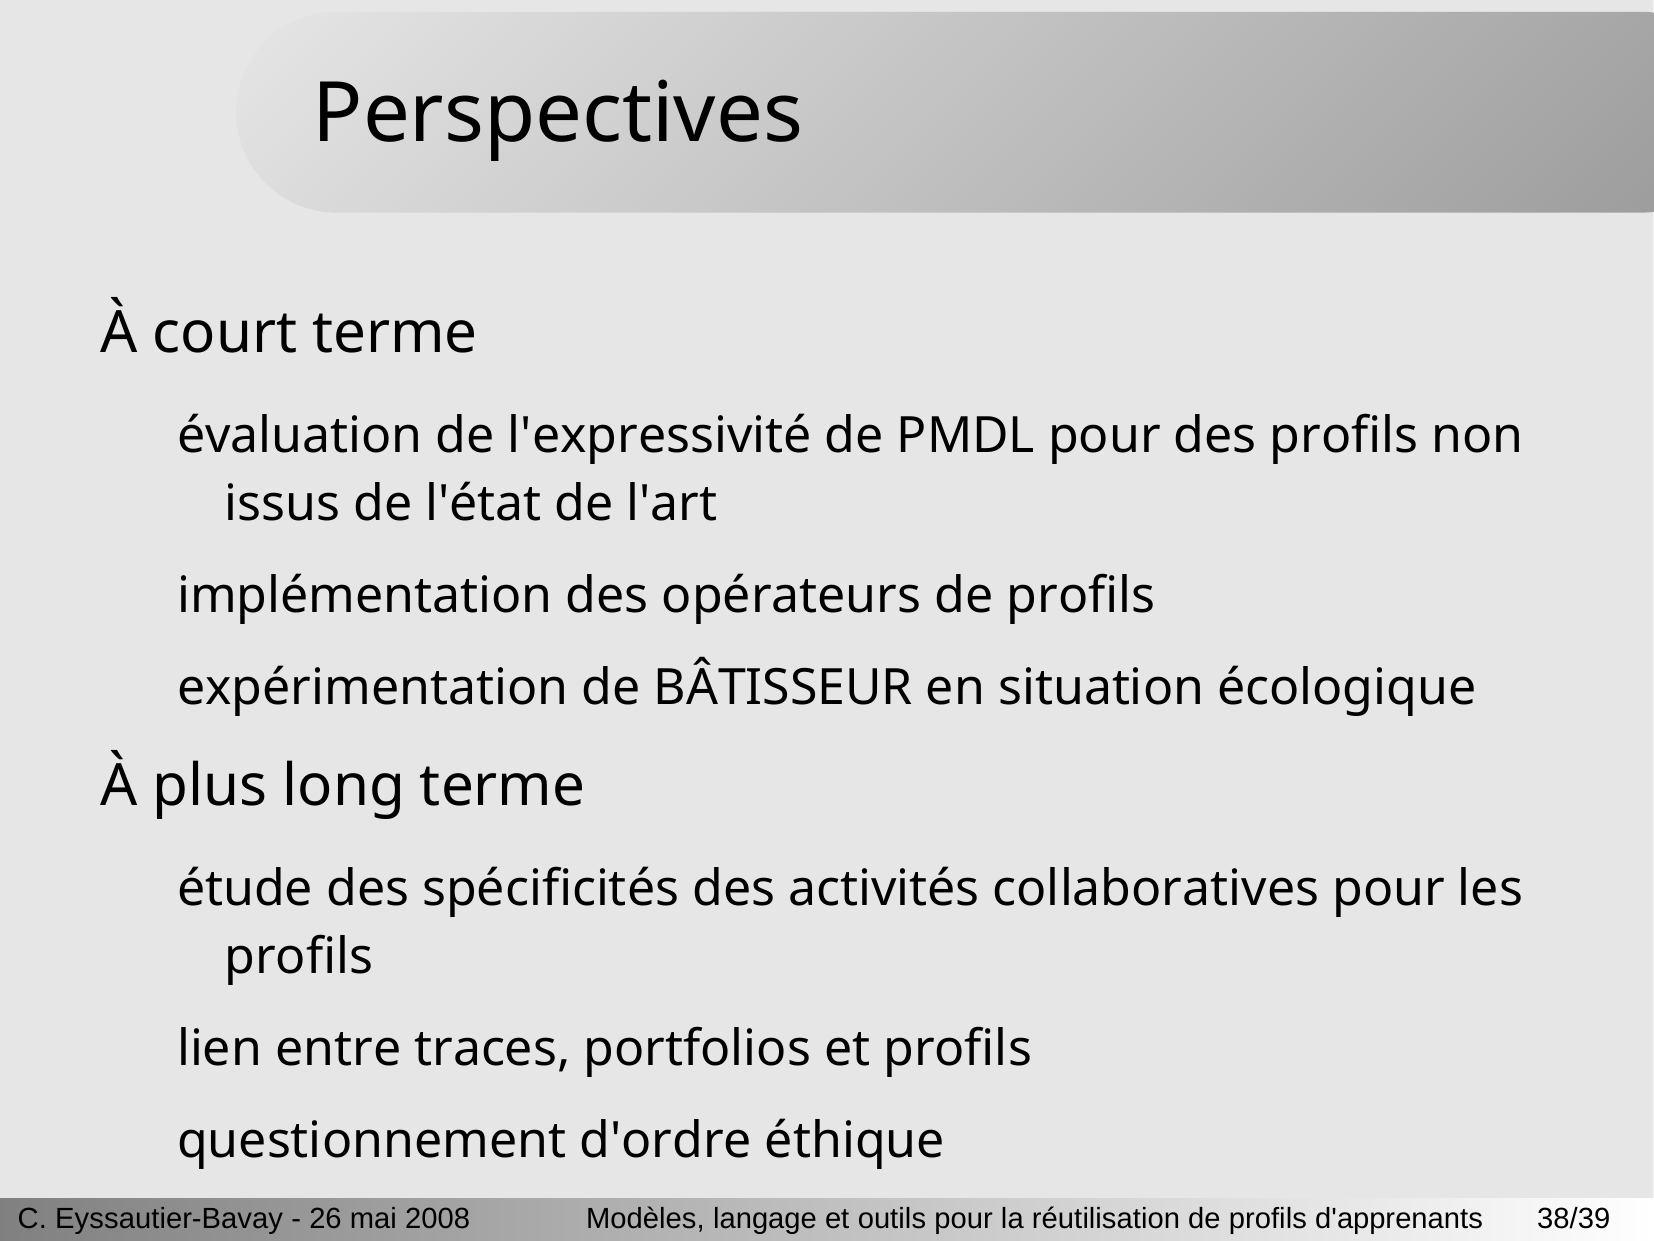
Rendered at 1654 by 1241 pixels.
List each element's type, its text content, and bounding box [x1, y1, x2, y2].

title Perspectives [312, 6, 1654, 214]
list À court terme évaluation de l'expressivité de PMDL pour des profils non issus de l'état de l'art implémentation des opérateurs de profils expérimentation de BÂTISSEUR en situation écologique À plus long terme étude des spécificités des activités collaboratives pour les profils lien entre traces, portfolios et profils questionnement d'ordre éthique [82, 290, 1571, 1109]
